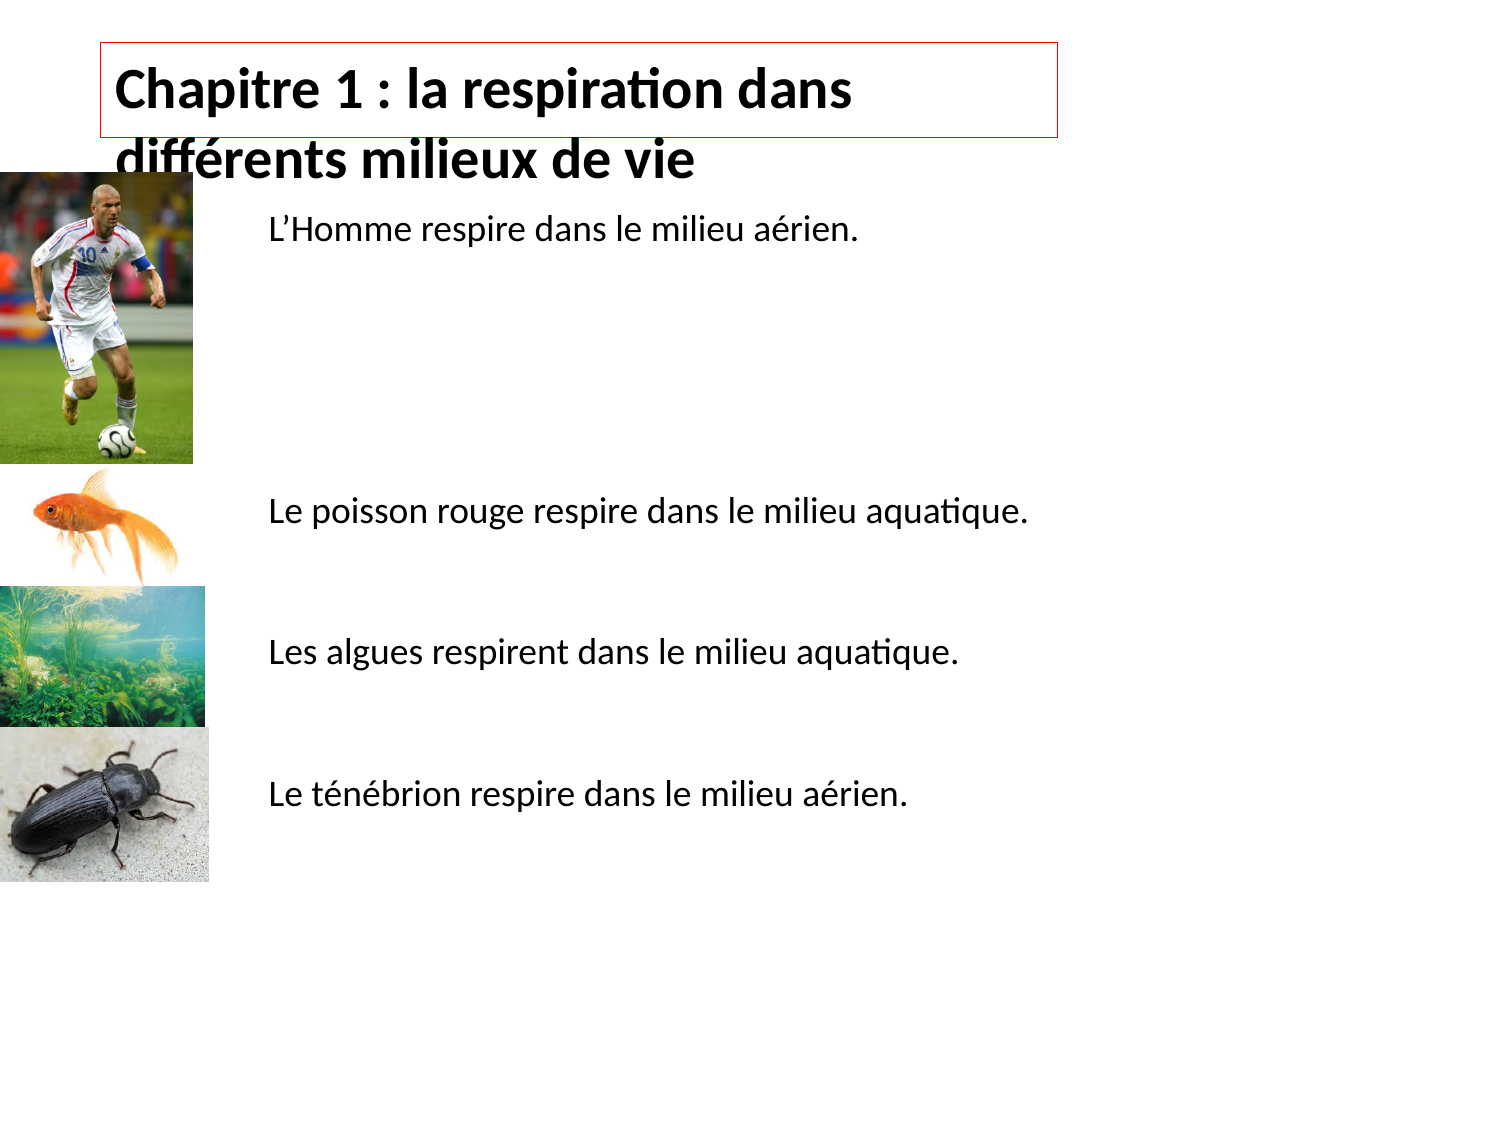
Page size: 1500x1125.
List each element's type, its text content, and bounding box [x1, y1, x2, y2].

picture [0, 467, 209, 882]
text_box L’Homme respire dans le milieu aérien. [253, 196, 904, 257]
text_box Le poisson rouge respire dans le milieu aquatique. [253, 478, 1258, 539]
text_box Chapitre 1 : la respiration dans différents milieux de vie [100, 42, 1058, 138]
picture [0, 172, 193, 464]
text_box Les algues respirent dans le milieu aquatique. [253, 619, 1258, 680]
text_box Le ténébrion respire dans le milieu aérien. [253, 761, 1258, 822]
